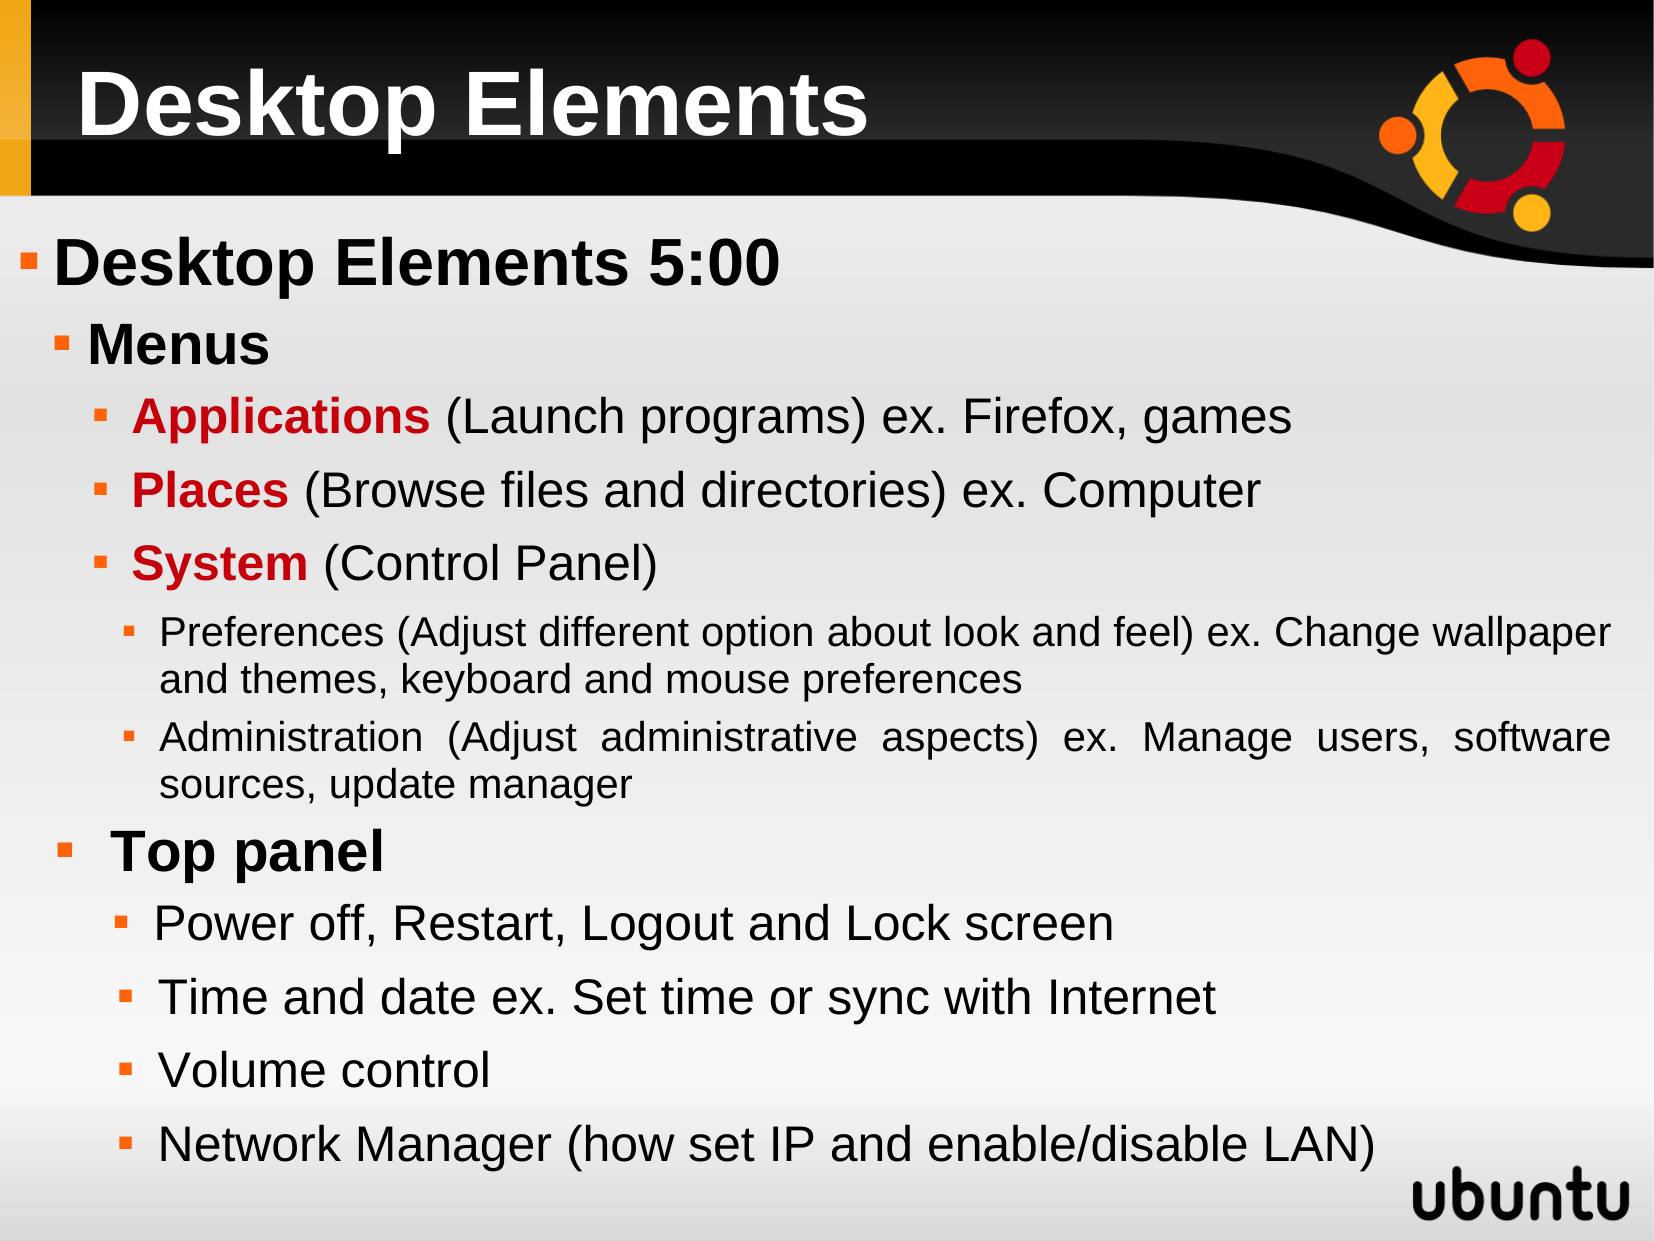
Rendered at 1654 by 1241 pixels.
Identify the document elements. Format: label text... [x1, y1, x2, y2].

title Desktop Elements [76, 0, 1565, 208]
picture [0, 0, 1654, 1241]
list Desktop Elements 5:00 Menus Applications (Launch programs) ex. Firefox, games Places (Browse files and directories) ex. Computer System (Control Panel) Preferences (Adjust different option about look and feel) ex. Change wallpaper and themes, keyboard and mouse preferences Administration (Adjust administrative aspects) ex. Manage users, software sources, update manager Top panel Power off, Restart, Logout and Lock screen Time and date ex. Set time or sync with Internet Volume control Network Manager (how set IP and enable/disable LAN) [0, 225, 1613, 1172]
